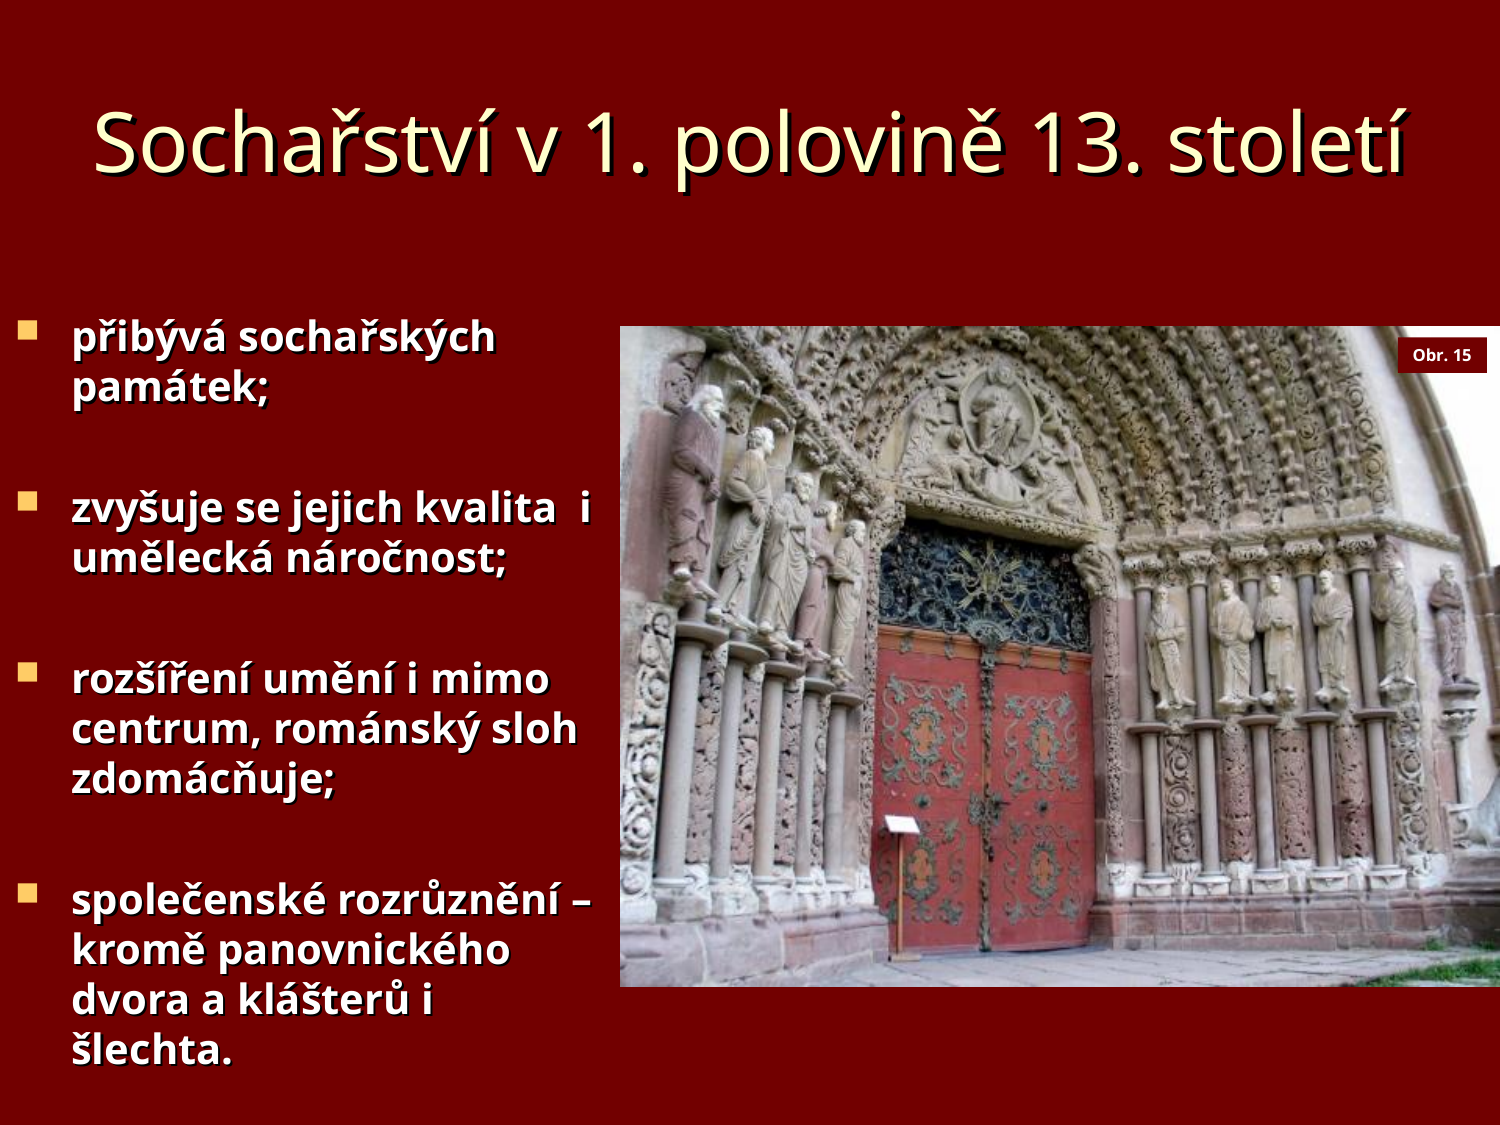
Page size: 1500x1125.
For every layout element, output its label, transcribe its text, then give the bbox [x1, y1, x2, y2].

text_box [620, 326, 1500, 987]
title Sochařství v 1. polovině 13. století [75, 45, 1426, 233]
list přibývá sochařských památek; zvyšuje se jejich kvalita i umělecká náročnost; rozšíření umění i mimo centrum, románský sloh zdomácňuje; společenské rozrůznění – kromě panovnického dvora a klášterů i šlechta. [0, 302, 615, 1081]
text_box Obr. 15 [1397, 337, 1487, 373]
